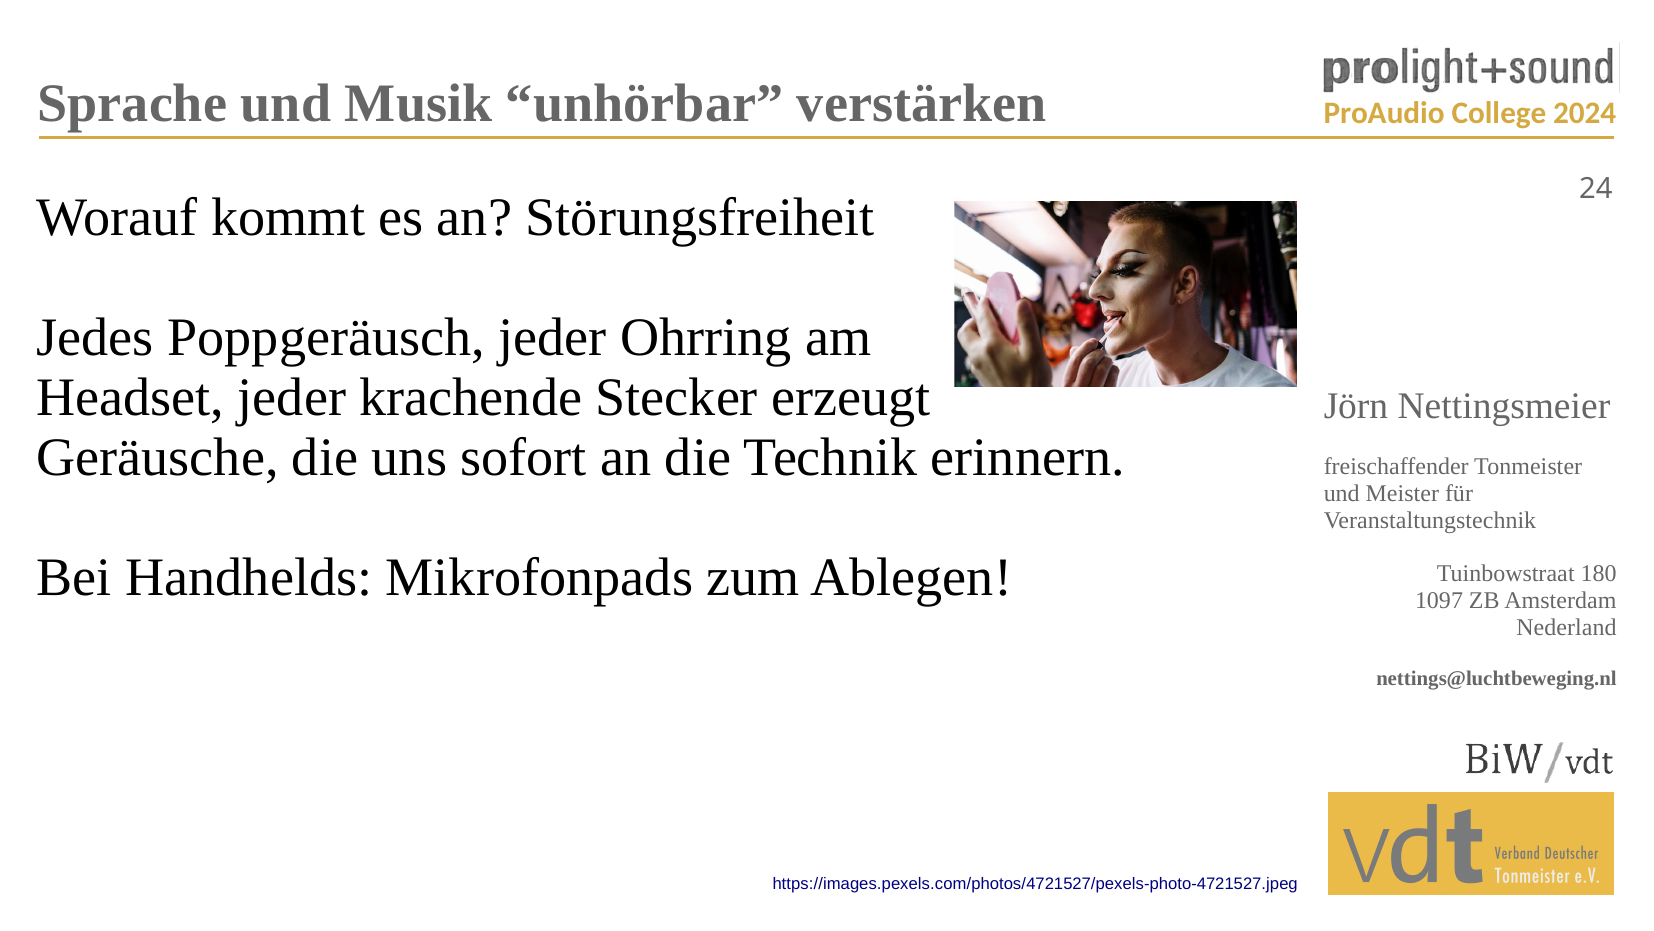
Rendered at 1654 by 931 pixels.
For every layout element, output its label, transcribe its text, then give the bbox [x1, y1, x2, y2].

text_box https://images.pexels.com/photos/4721527/pexels-photo-4721527.jpeg [495, 866, 1314, 908]
list Worauf kommt es an? Störungsfreiheit Jedes Poppgeräusch, jeder Ohrring am Headset, jeder krachende Stecker erzeugt Geräusche, die uns sofort an die Technik erinnern. Bei Handhelds: Mikrofonpads zum Ablegen! [36, 187, 1312, 913]
title Sprache und Musik “unhörbar” verstärken [37, 43, 1275, 164]
picture [1318, 42, 1620, 93]
